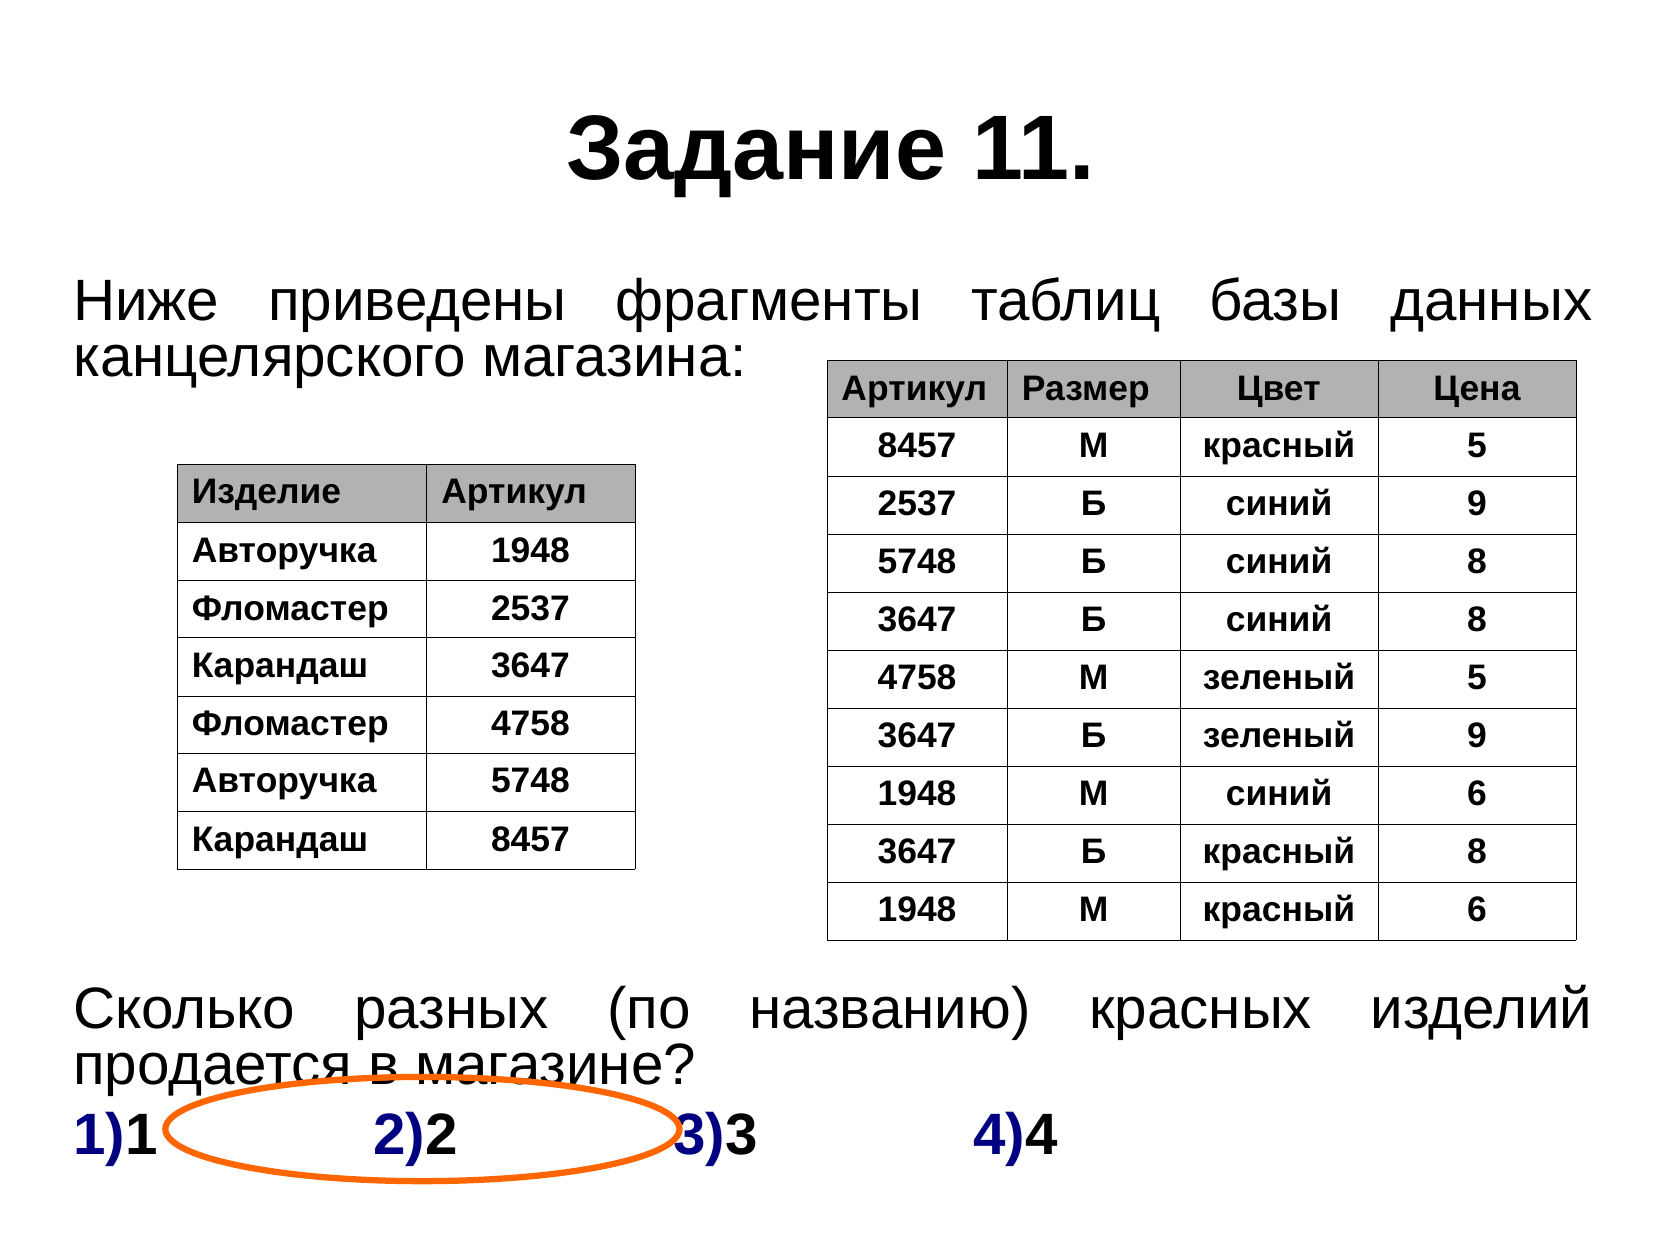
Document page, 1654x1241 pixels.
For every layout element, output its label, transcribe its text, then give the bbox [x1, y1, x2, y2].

table_cell М [1008, 418, 1180, 476]
table_cell 3647 [828, 709, 1007, 766]
table_cell красный [1181, 883, 1378, 940]
table_header Цвет [1181, 361, 1378, 417]
table_cell Авторучка [178, 754, 426, 811]
table_cell зеленый [1181, 709, 1378, 766]
table_cell 8 [1379, 535, 1576, 592]
table_cell 8 [1379, 593, 1576, 650]
table_cell М [1008, 883, 1180, 940]
table_cell 8457 [427, 812, 635, 869]
table_header Цена [1379, 361, 1576, 417]
table_cell 4758 [427, 697, 635, 753]
table_cell Б [1008, 593, 1180, 650]
table_cell 1948 [427, 523, 635, 580]
table_cell М [1008, 651, 1180, 708]
list Ниже приведены фрагменты таблиц базы данных канцелярского магазина: Сколько разных (по названию) красных изделий продается в магазине? 1 2)2 3)3 4)4 [58, 268, 1609, 1194]
table_cell 9 [1379, 709, 1576, 766]
table_cell Б [1008, 825, 1180, 882]
table_cell синий [1181, 593, 1378, 650]
table_cell зеленый [1181, 651, 1378, 708]
table_cell 1948 [828, 883, 1007, 940]
title Задание 11. [82, 68, 1571, 268]
table_cell 3647 [828, 593, 1007, 650]
table_cell Б [1008, 535, 1180, 592]
table_cell 8 [1379, 825, 1576, 882]
table_header Артикул [828, 361, 1007, 417]
table_cell 6 [1379, 767, 1576, 824]
table_cell 5 [1379, 651, 1576, 708]
table_cell Б [1008, 477, 1180, 534]
table_cell 5 [1379, 418, 1576, 476]
table_cell синий [1181, 767, 1378, 824]
table_header Размер [1008, 361, 1180, 417]
table_cell 2537 [427, 581, 635, 637]
table_cell Авторучка [178, 523, 426, 580]
table_cell Карандаш [178, 812, 426, 869]
table_cell М [1008, 767, 1180, 824]
table_cell красный [1181, 418, 1378, 476]
table_header Изделие [178, 465, 426, 522]
table_cell 1948 [828, 767, 1007, 824]
table_cell 8457 [828, 418, 1007, 476]
table_cell Карандаш [178, 638, 426, 696]
table_cell Фломастер [178, 697, 426, 753]
table_cell 3647 [828, 825, 1007, 882]
table_cell 5748 [427, 754, 635, 811]
table_cell 6 [1379, 883, 1576, 940]
table_cell Фломастер [178, 581, 426, 637]
table_cell синий [1181, 535, 1378, 592]
table_cell 3647 [427, 638, 635, 696]
table_cell 4758 [828, 651, 1007, 708]
table_cell синий [1181, 477, 1378, 534]
table_cell 5748 [828, 535, 1007, 592]
table_header Артикул [427, 465, 635, 522]
table_cell 9 [1379, 477, 1576, 534]
table_cell 2537 [828, 477, 1007, 534]
table_cell Б [1008, 709, 1180, 766]
table_cell красный [1181, 825, 1378, 882]
